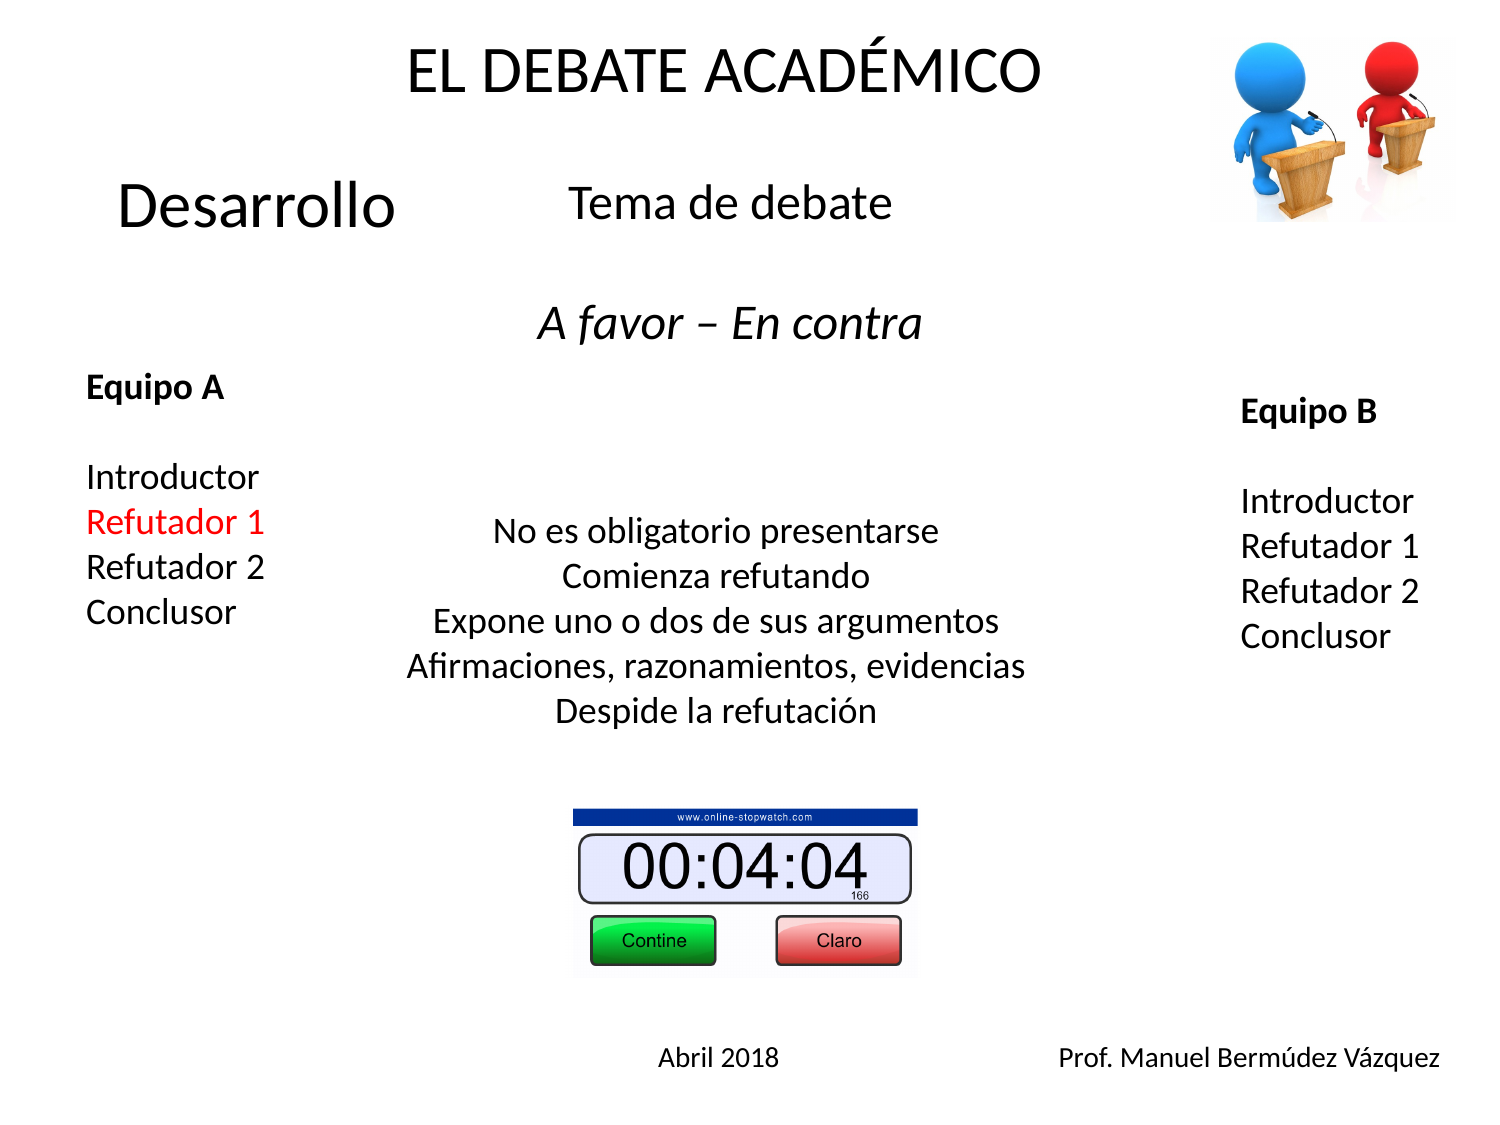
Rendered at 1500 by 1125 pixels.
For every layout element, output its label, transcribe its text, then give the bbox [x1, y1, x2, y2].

text_box Equipo B Introductor Refutador 1 Refutador 2 Conclusor [1225, 378, 1479, 665]
text_box Equipo A Introductor Refutador 1 Refutador 2 Conclusor [71, 354, 325, 640]
text_box No es obligatorio presentarse Comienza refutando Expone uno o dos de sus argumentos Afirmaciones, razonamientos, evidencias Despide la refutación [383, 498, 1050, 739]
text_box Tema de debate A favor – En contra [516, 161, 946, 358]
text_box Desarrollo [103, 152, 647, 249]
picture [565, 805, 921, 978]
